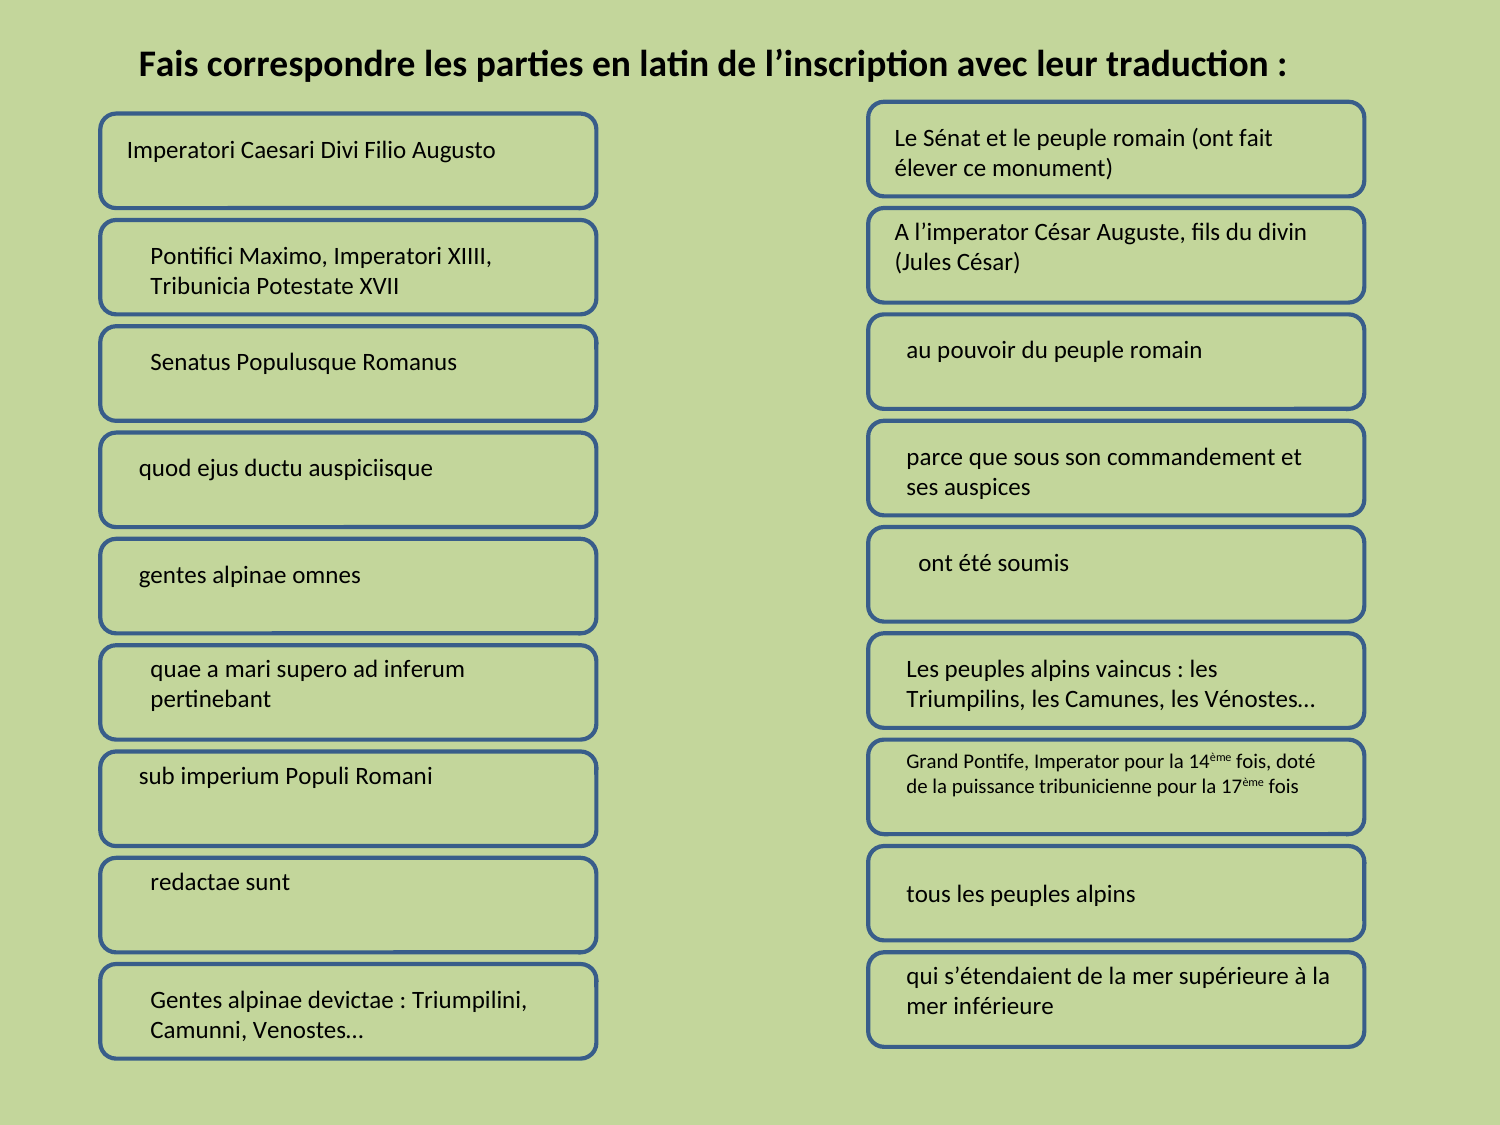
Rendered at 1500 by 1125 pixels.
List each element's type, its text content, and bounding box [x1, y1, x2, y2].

text_box quod ejus ductu auspiciisque [123, 444, 573, 490]
text_box Imperatori Caesari Divi Filio Augusto [112, 125, 585, 171]
text_box ont été soumis [903, 538, 1329, 585]
text_box sub imperium Populi Romani [123, 751, 585, 797]
text_box Les peuples alpins vaincus : les Triumpilins, les Camunes, les Vénostes… [891, 645, 1341, 721]
text_box au pouvoir du peuple romain [891, 326, 1341, 372]
text_box Senatus Populusque Romanus [135, 338, 573, 384]
text_box Le Sénat et le peuple romain (ont fait élever ce monument) [879, 113, 1353, 189]
text_box Gentes alpinae devictae : Triumpilini, Camunni, Venostes… [135, 976, 585, 1052]
text_box tous les peuples alpins [891, 869, 1353, 915]
text_box A l’imperator César Auguste, fils du divin (Jules César) [879, 207, 1341, 284]
text_box parce que sous son commandement et ses auspices [891, 432, 1341, 508]
text_box Grand Pontife, Imperator pour la 14ème fois, doté de la puissance tribunicienne pour la 17ème fois [891, 739, 1341, 805]
text_box quae a mari supero ad inferum pertinebant [135, 645, 585, 721]
text_box redactae sunt [135, 857, 562, 904]
text_box qui s’étendaient de la mer supérieure à la mer inférieure [891, 952, 1353, 1028]
text_box gentes alpinae omnes [123, 550, 573, 597]
text_box Fais correspondre les parties en latin de l’inscription avec leur traduction : [123, 30, 1424, 92]
text_box Pontifici Maximo, Imperatori XIIII, Tribunicia Potestate XVII [135, 231, 597, 308]
